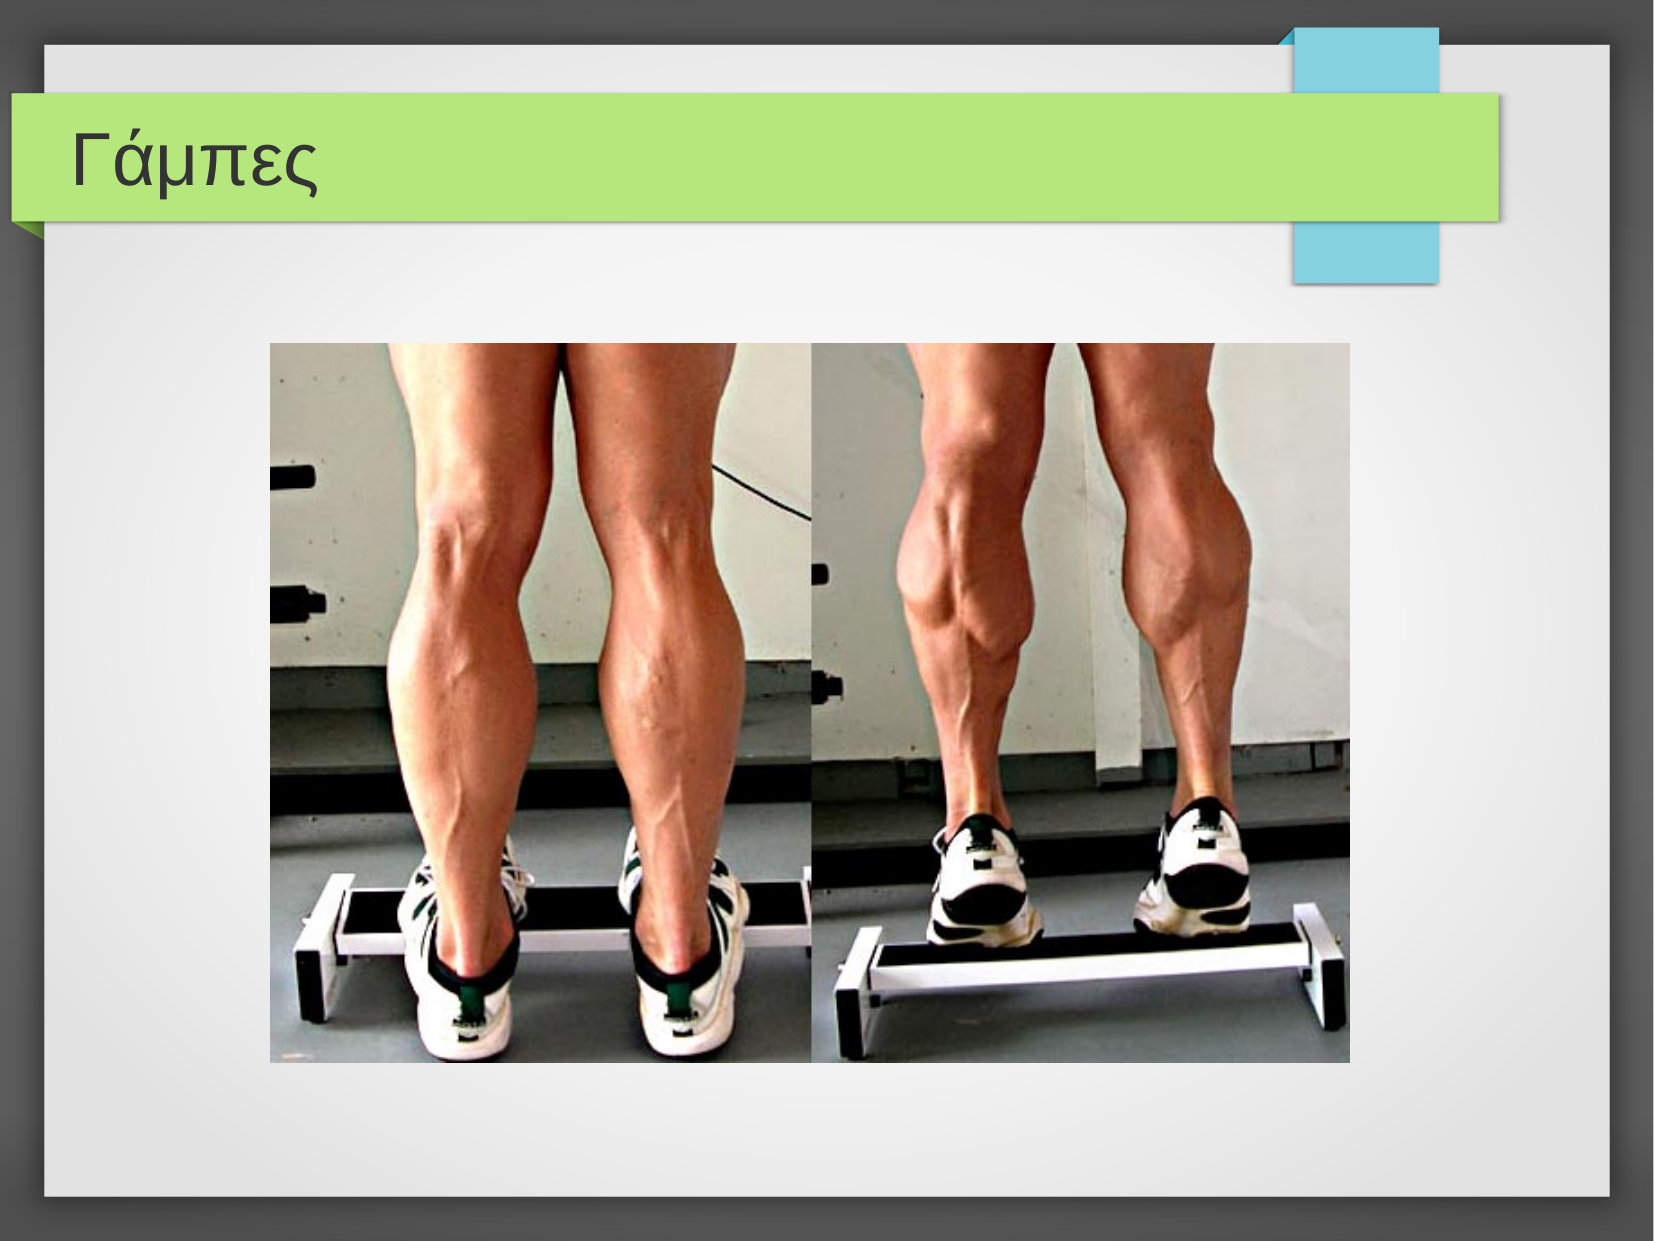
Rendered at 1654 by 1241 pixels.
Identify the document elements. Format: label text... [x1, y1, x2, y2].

title Γάμπες [70, 106, 1229, 213]
picture [0, 0, 1654, 1241]
